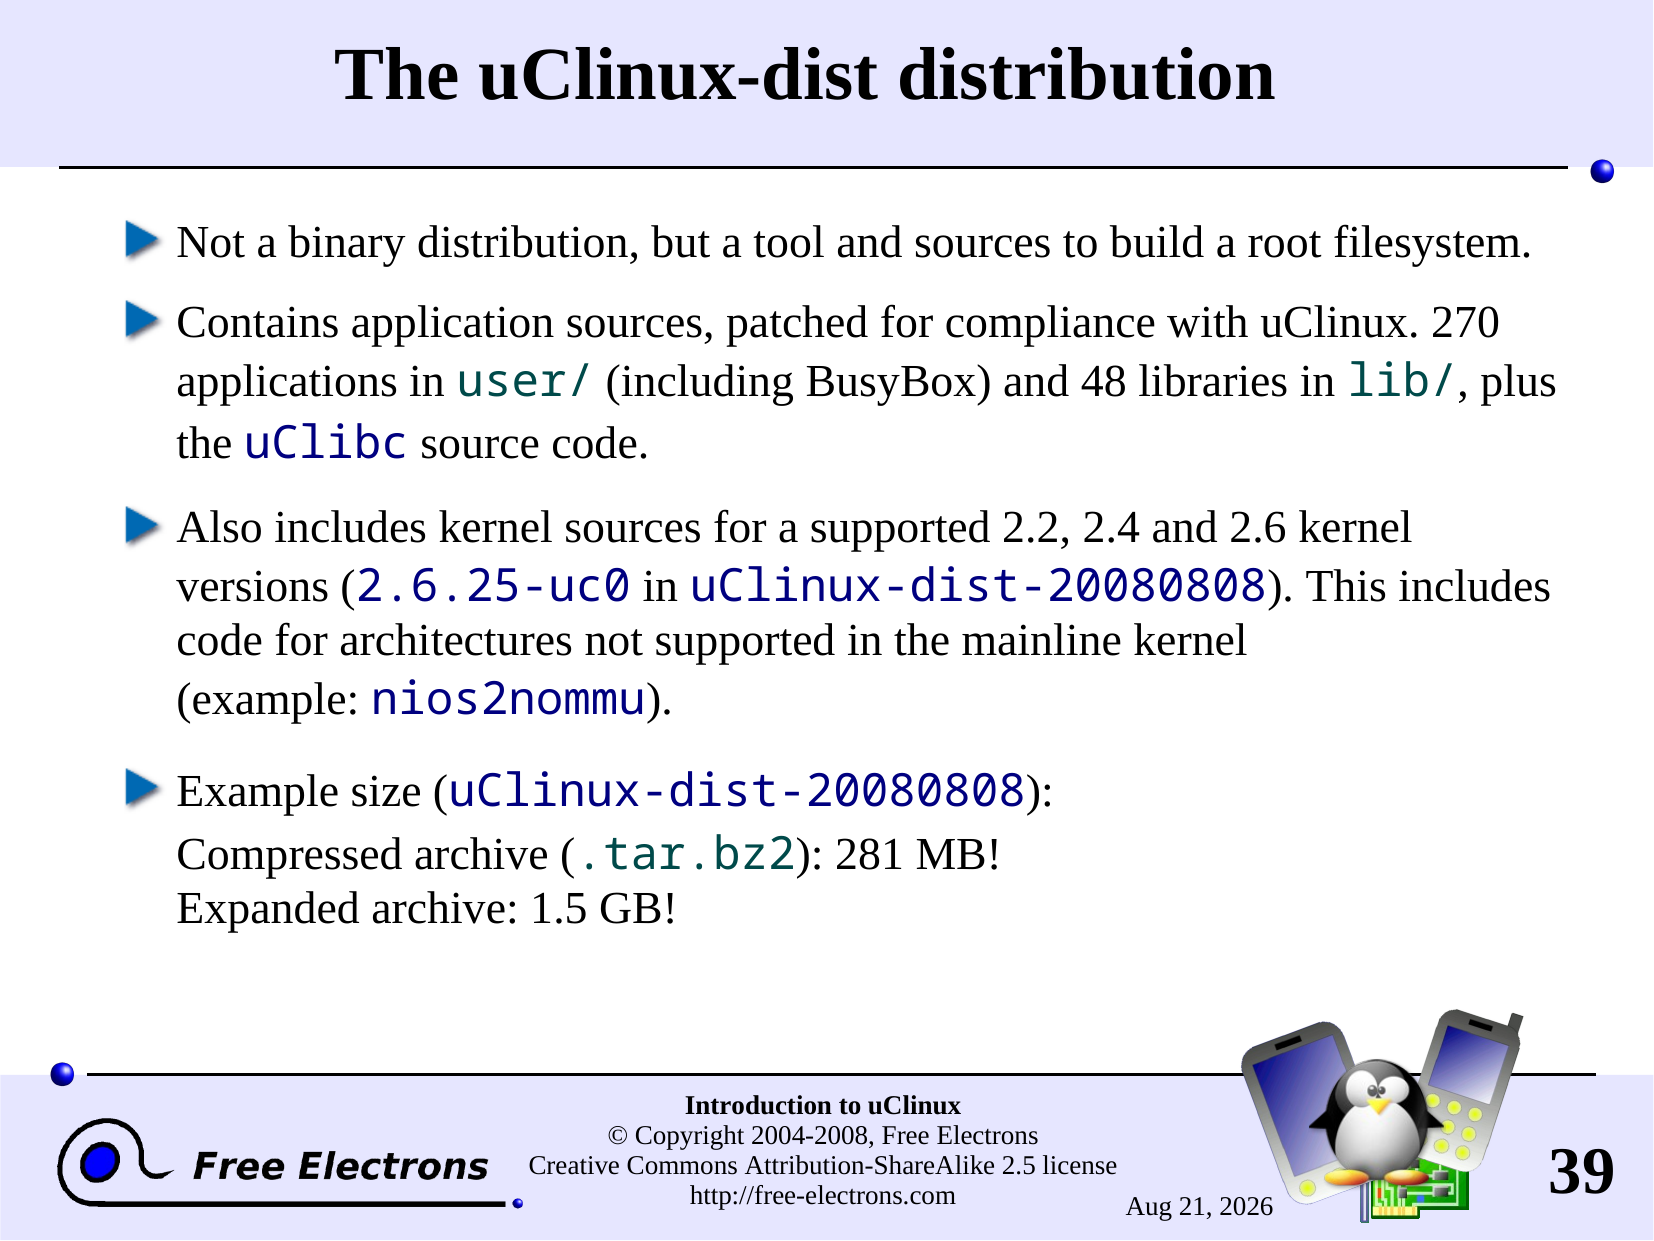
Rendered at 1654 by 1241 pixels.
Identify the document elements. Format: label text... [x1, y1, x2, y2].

picture [50, 1107, 527, 1216]
list Not a binary distribution, but a tool and sources to build a root filesystem. Contains application sources, patched for compliance with uClinux. 270 applications in user/ (including BusyBox) and 48 libraries in lib/, plus the uClibc source code. Also includes kernel sources for a supported 2.2, 2.4 and 2.6 kernel versions (2.6.25-uc0 in uClinux-dist-20080808). This includes code for architectures not supported in the mainline kernel (example: nios2nommu). Example size (uClinux-dist-20080808): Compressed archive (.tar.bz2): 281 MB! Expanded archive: 1.5 GB! [105, 216, 1565, 1066]
title The uClinux-dist distribution [60, 25, 1551, 124]
picture [1231, 1066, 1521, 1241]
